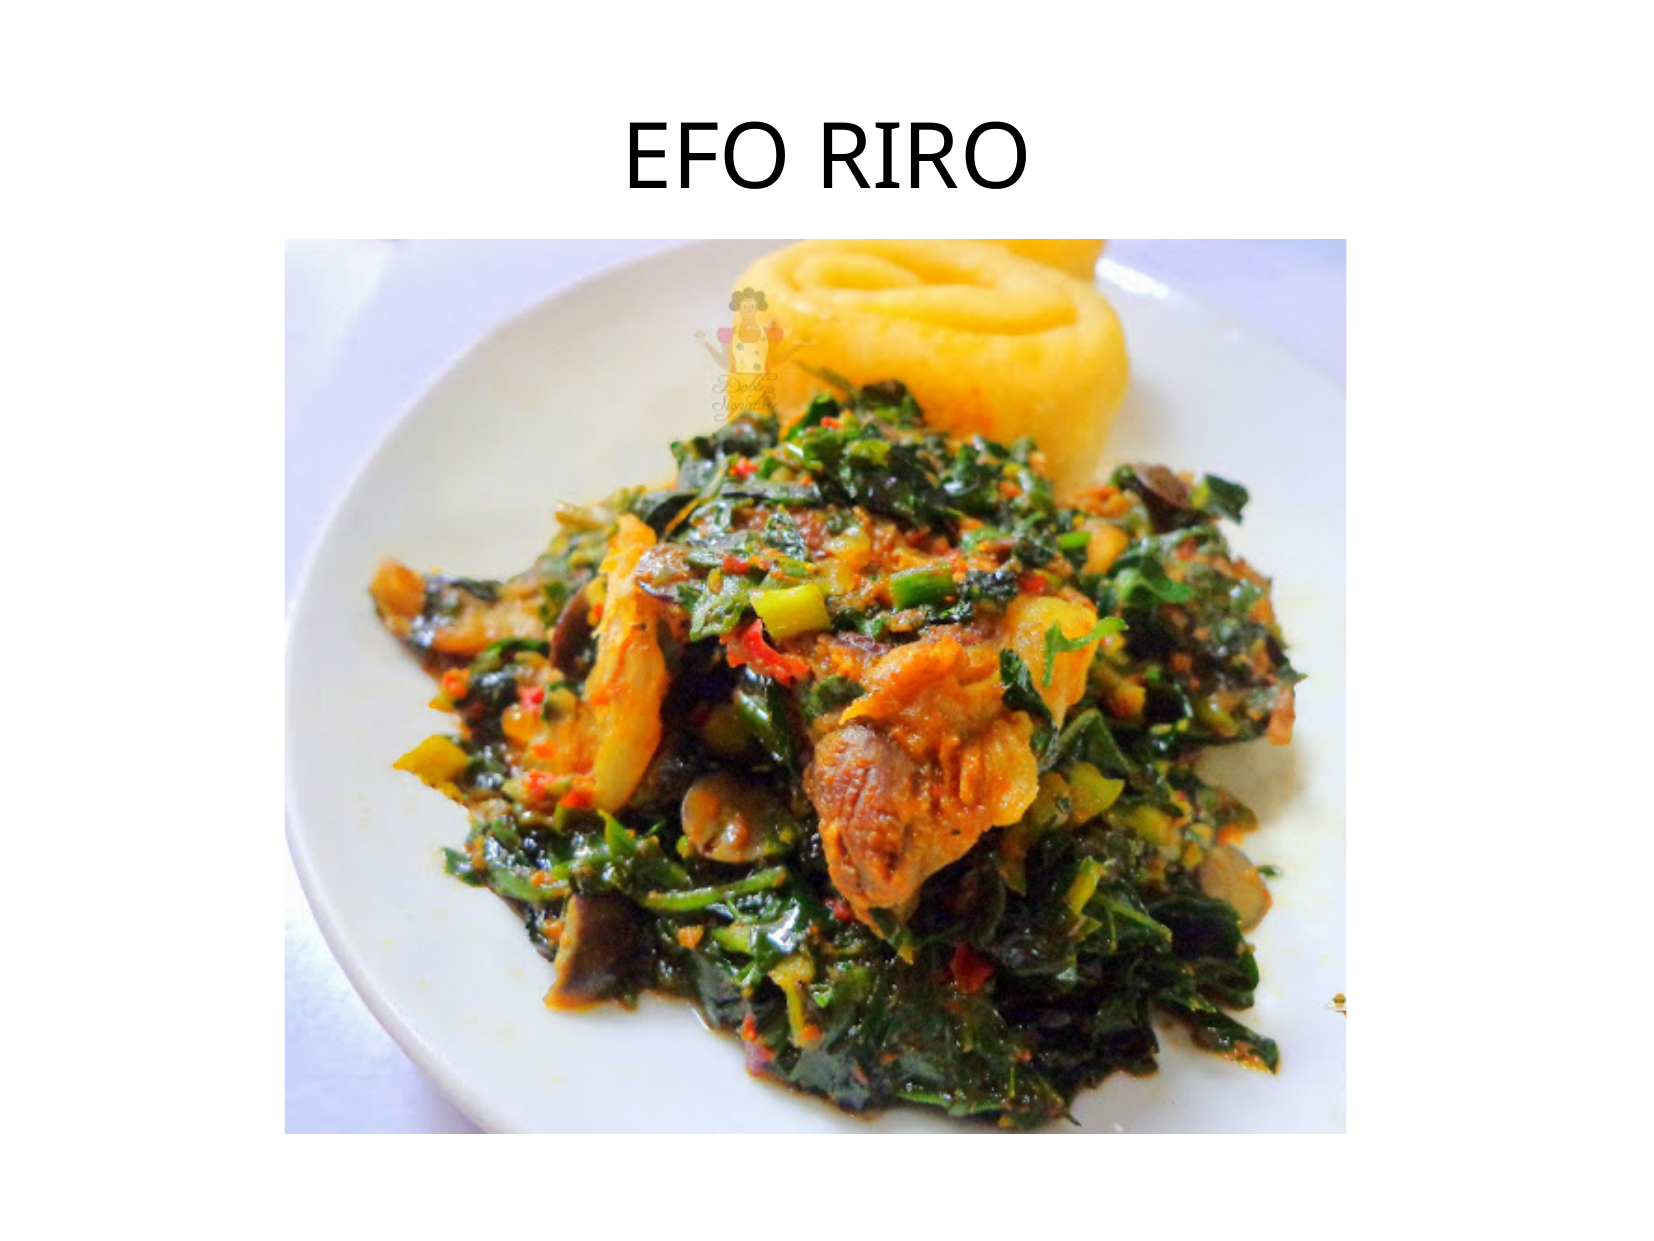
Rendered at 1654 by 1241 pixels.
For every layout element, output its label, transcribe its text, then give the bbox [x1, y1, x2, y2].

title EFO RIRO [82, 49, 1571, 257]
picture [284, 239, 1347, 1134]
